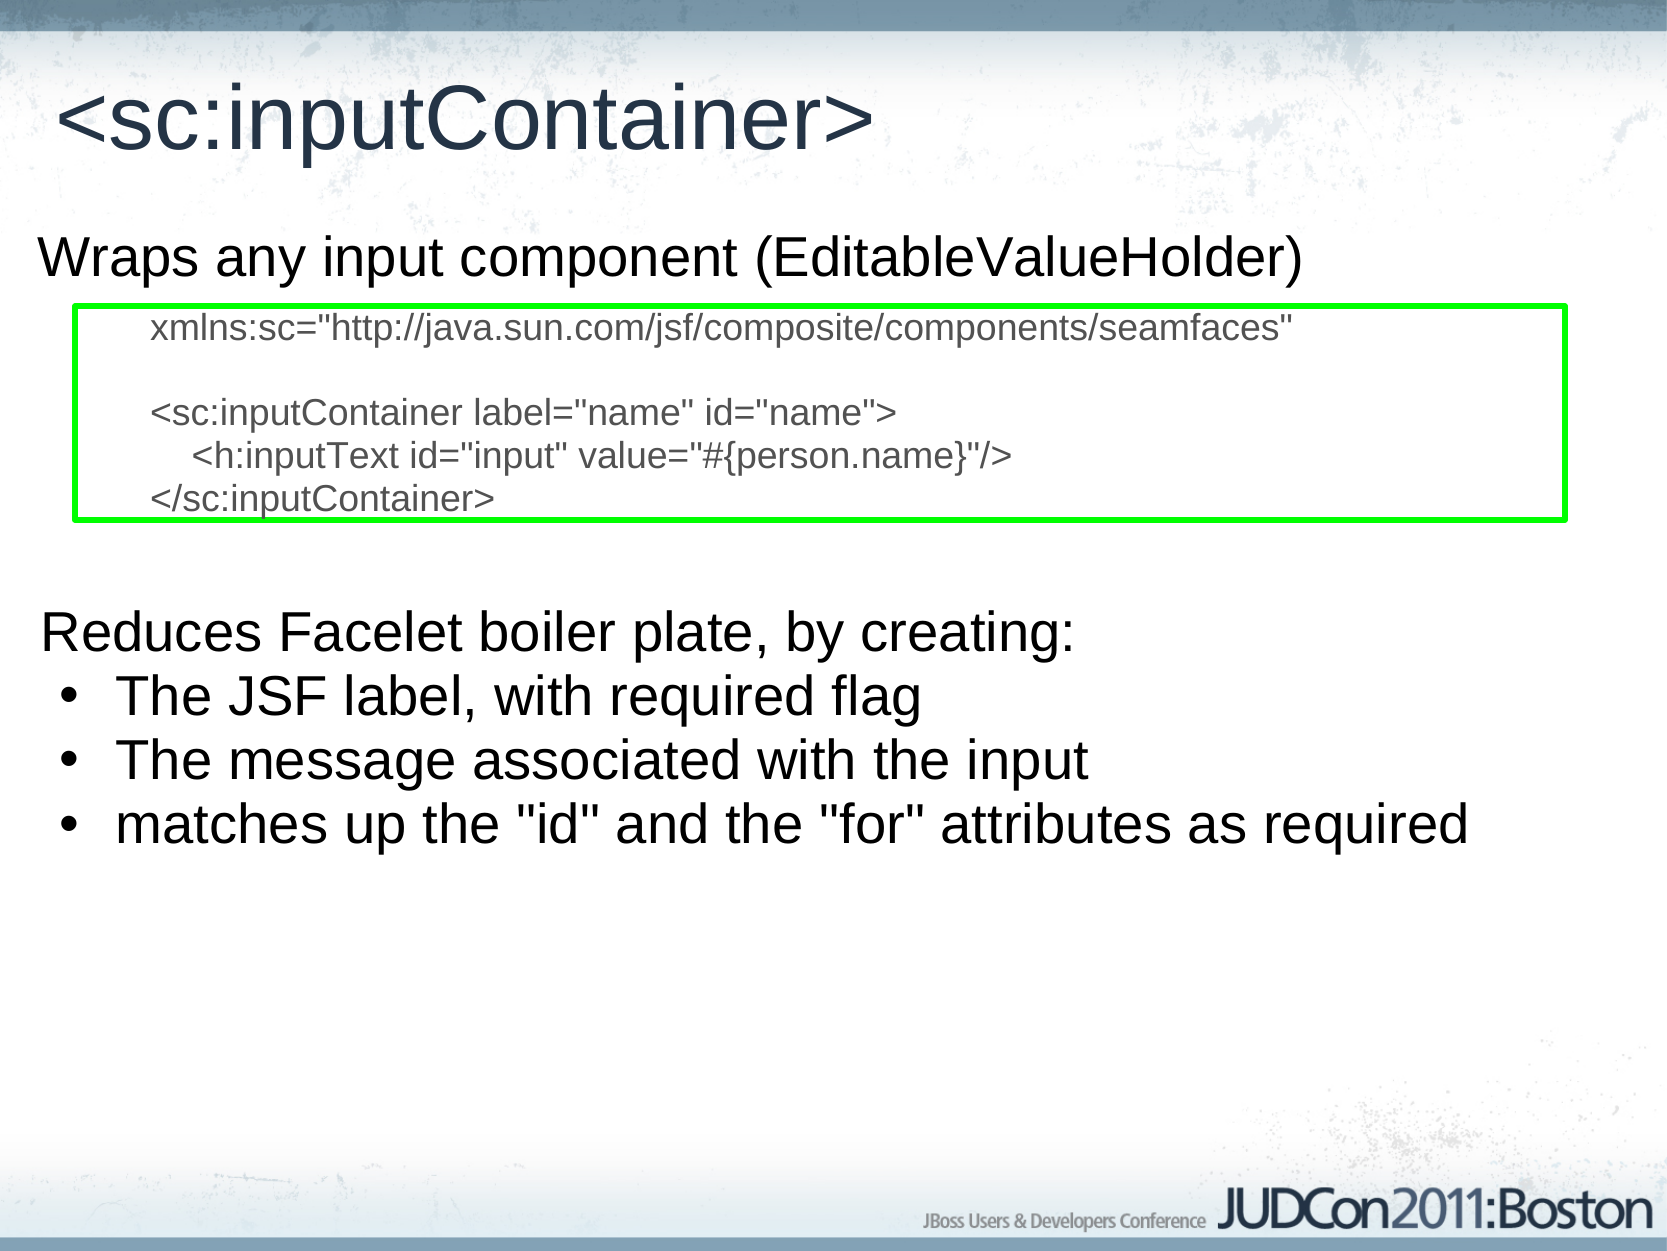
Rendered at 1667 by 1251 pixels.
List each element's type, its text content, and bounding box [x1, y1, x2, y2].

list Wraps any input component (EditableValueHolder) [37, 225, 1625, 503]
picture [0, 0, 1667, 1251]
text_box xmlns:sc="http://java.sun.com/jsf/composite/components/seamfaces" <sc:inputContainer label="name" id="name"> <h:inputText id="input" value="#{person.name}"/> </sc:inputContainer> [75, 306, 1565, 520]
text_box Reduces Facelet boiler plate, by creating: The JSF label, with required flag The message associated with the input matches up the "id" and the "for" attributes as required [40, 599, 1600, 985]
title <sc:inputContainer> [40, 50, 1627, 216]
